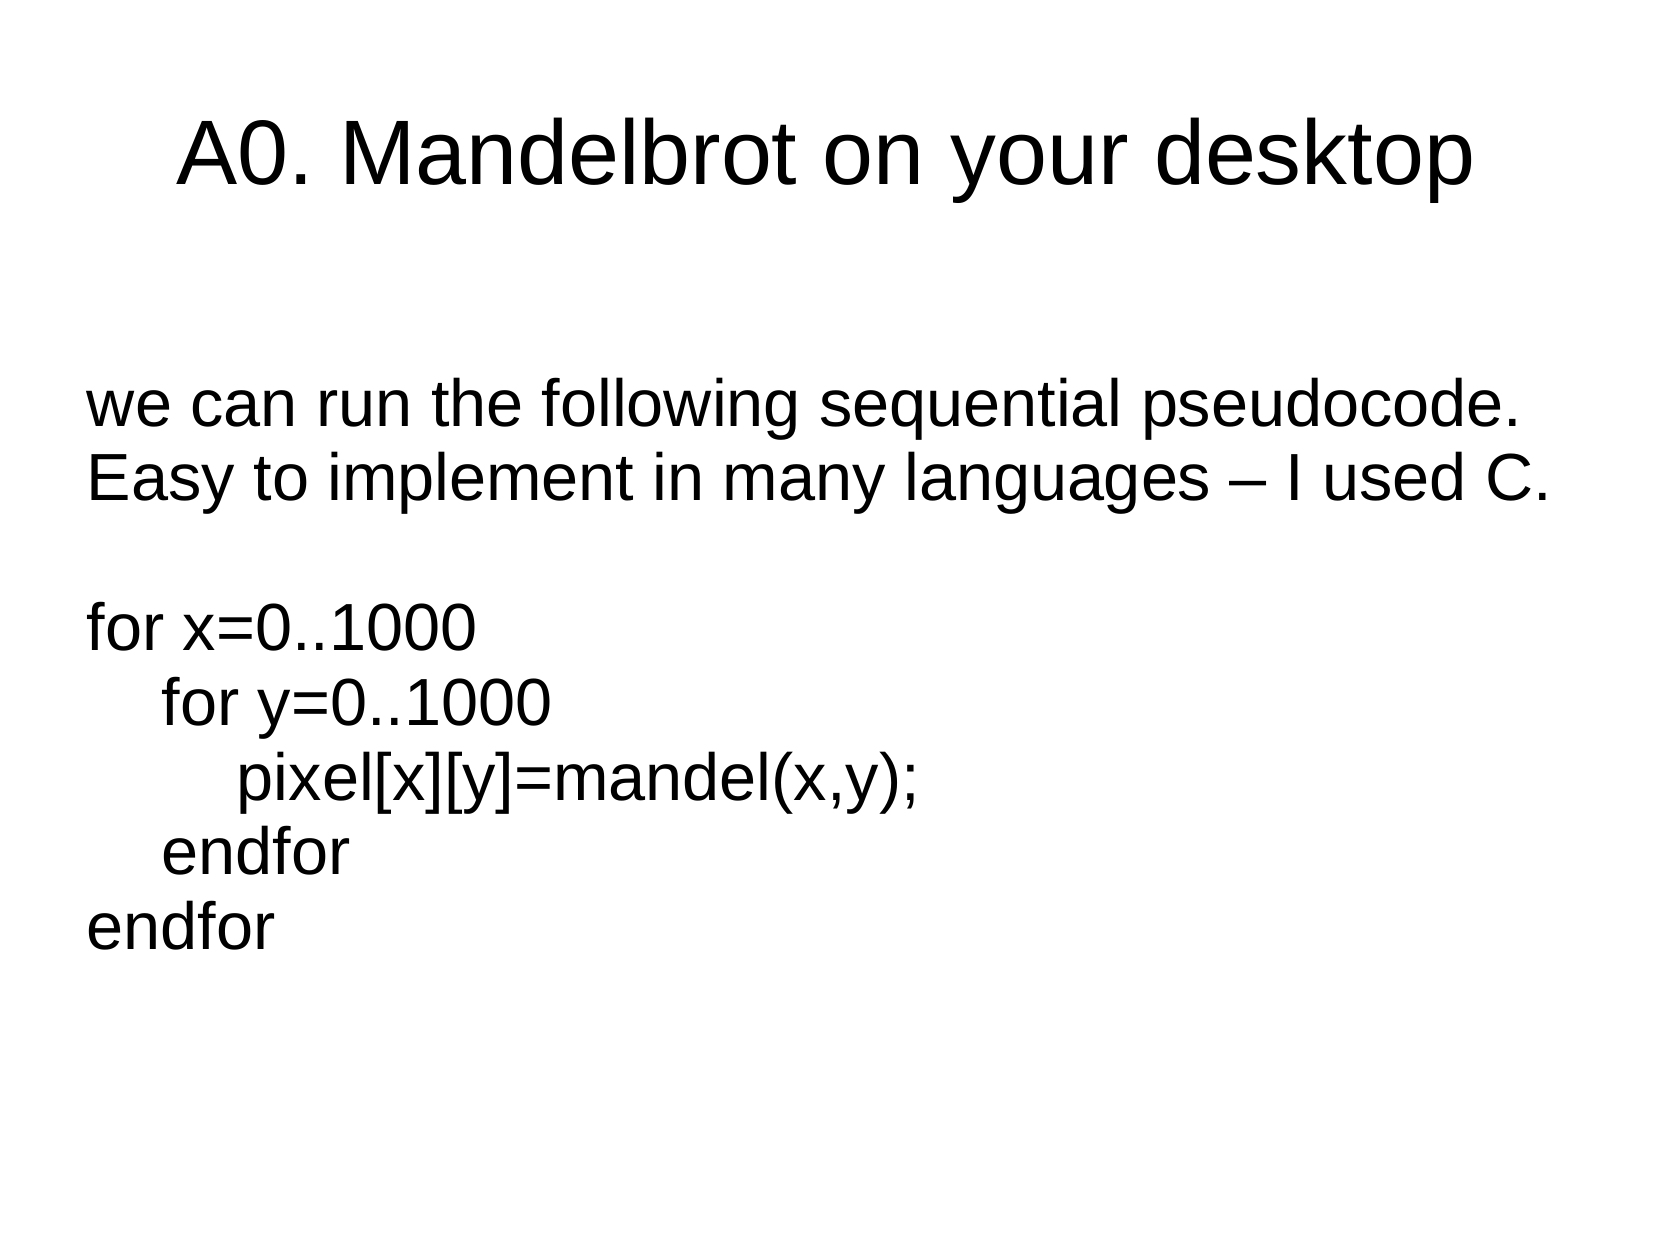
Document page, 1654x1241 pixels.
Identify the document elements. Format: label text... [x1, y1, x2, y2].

text_box we can run the following sequential pseudocode. Easy to implement in many languages – I used C. for x=0..1000 for y=0..1000 pixel[x][y]=mandel(x,y); endfor endfor [86, 300, 1575, 1104]
title A0. Mandelbrot on your desktop [82, 49, 1571, 257]
